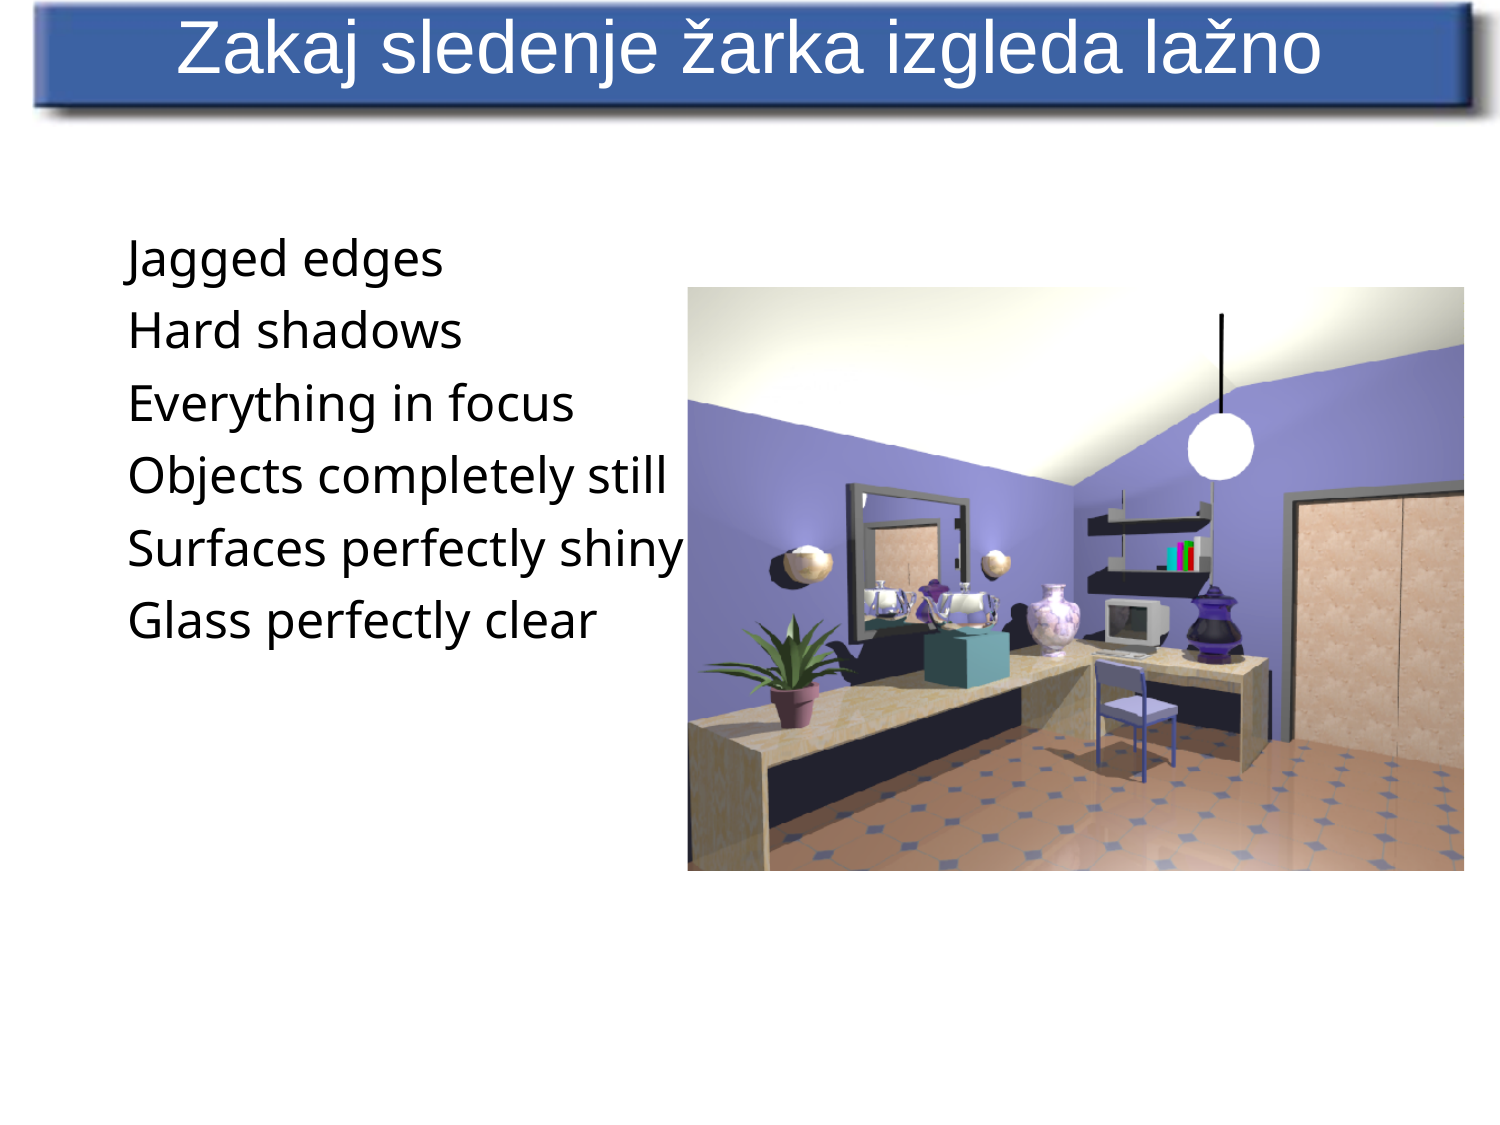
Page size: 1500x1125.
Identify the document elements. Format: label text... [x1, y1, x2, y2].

chart [687, 287, 1465, 871]
list Jagged edges Hard shadows Everything in focus Objects completely still Surfaces perfectly shiny Glass perfectly clear [112, 218, 1388, 907]
picture [32, 0, 1500, 127]
title Zakaj sledenje žarka izgleda lažno [112, 0, 1388, 97]
